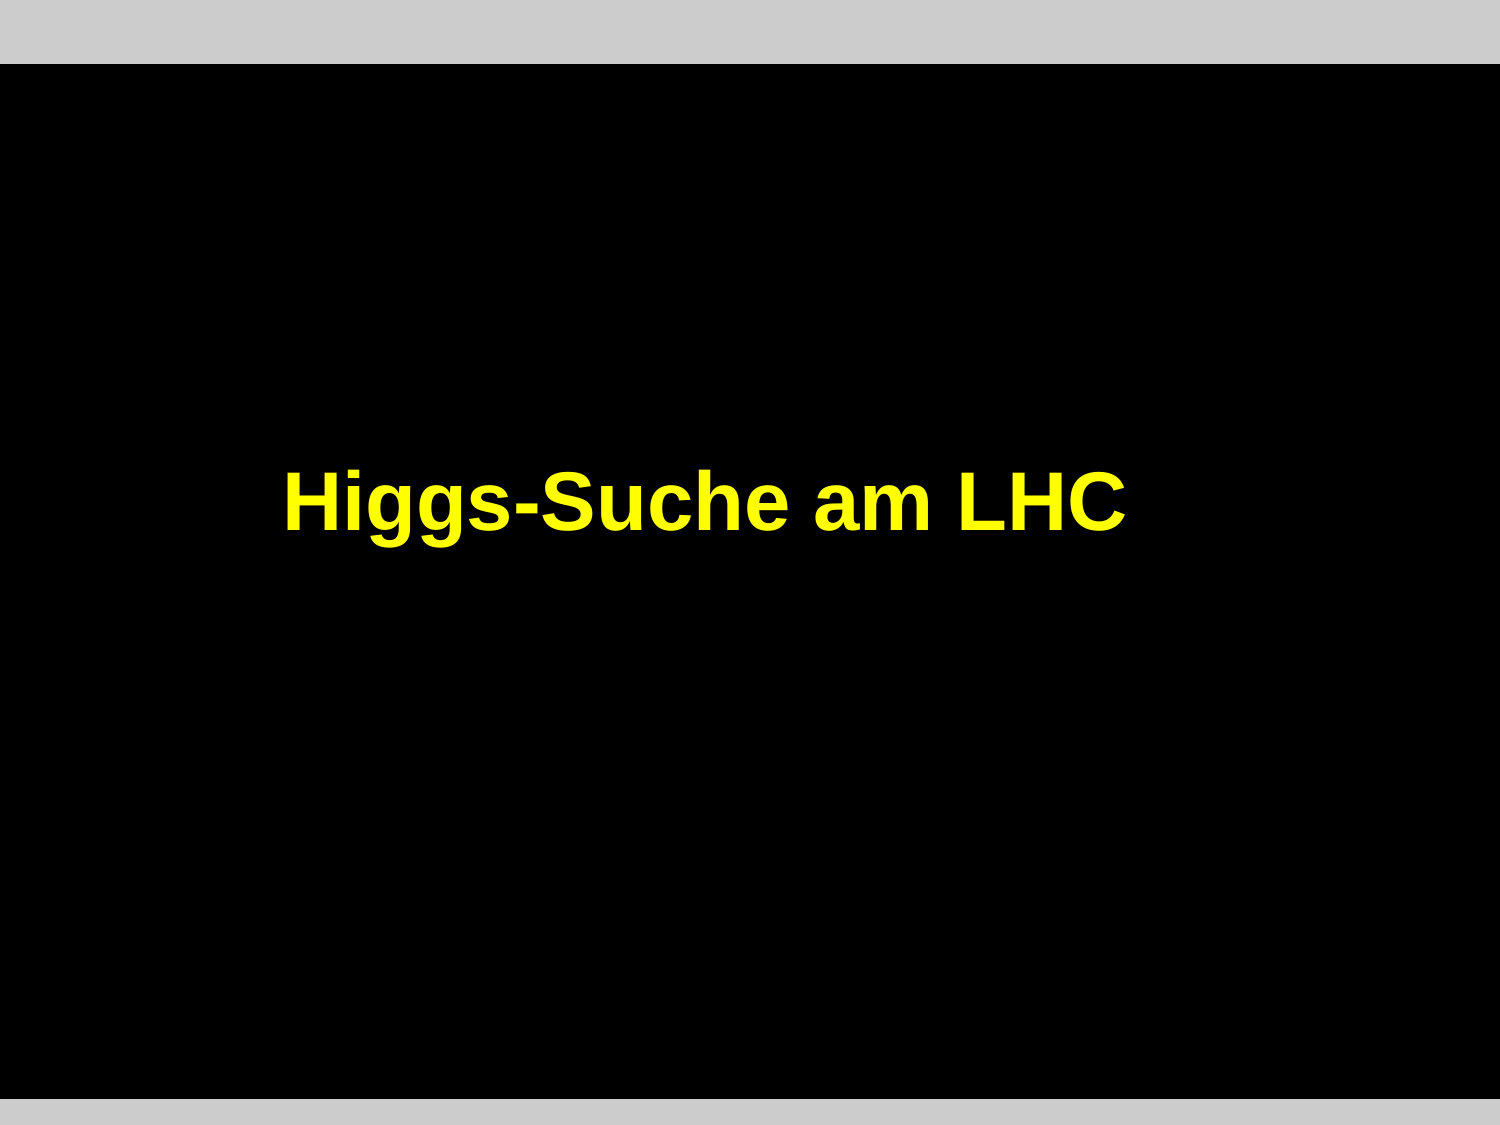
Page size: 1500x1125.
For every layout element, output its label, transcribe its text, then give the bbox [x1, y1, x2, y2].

text_box Higgs-Suche am LHC [267, 447, 1167, 556]
